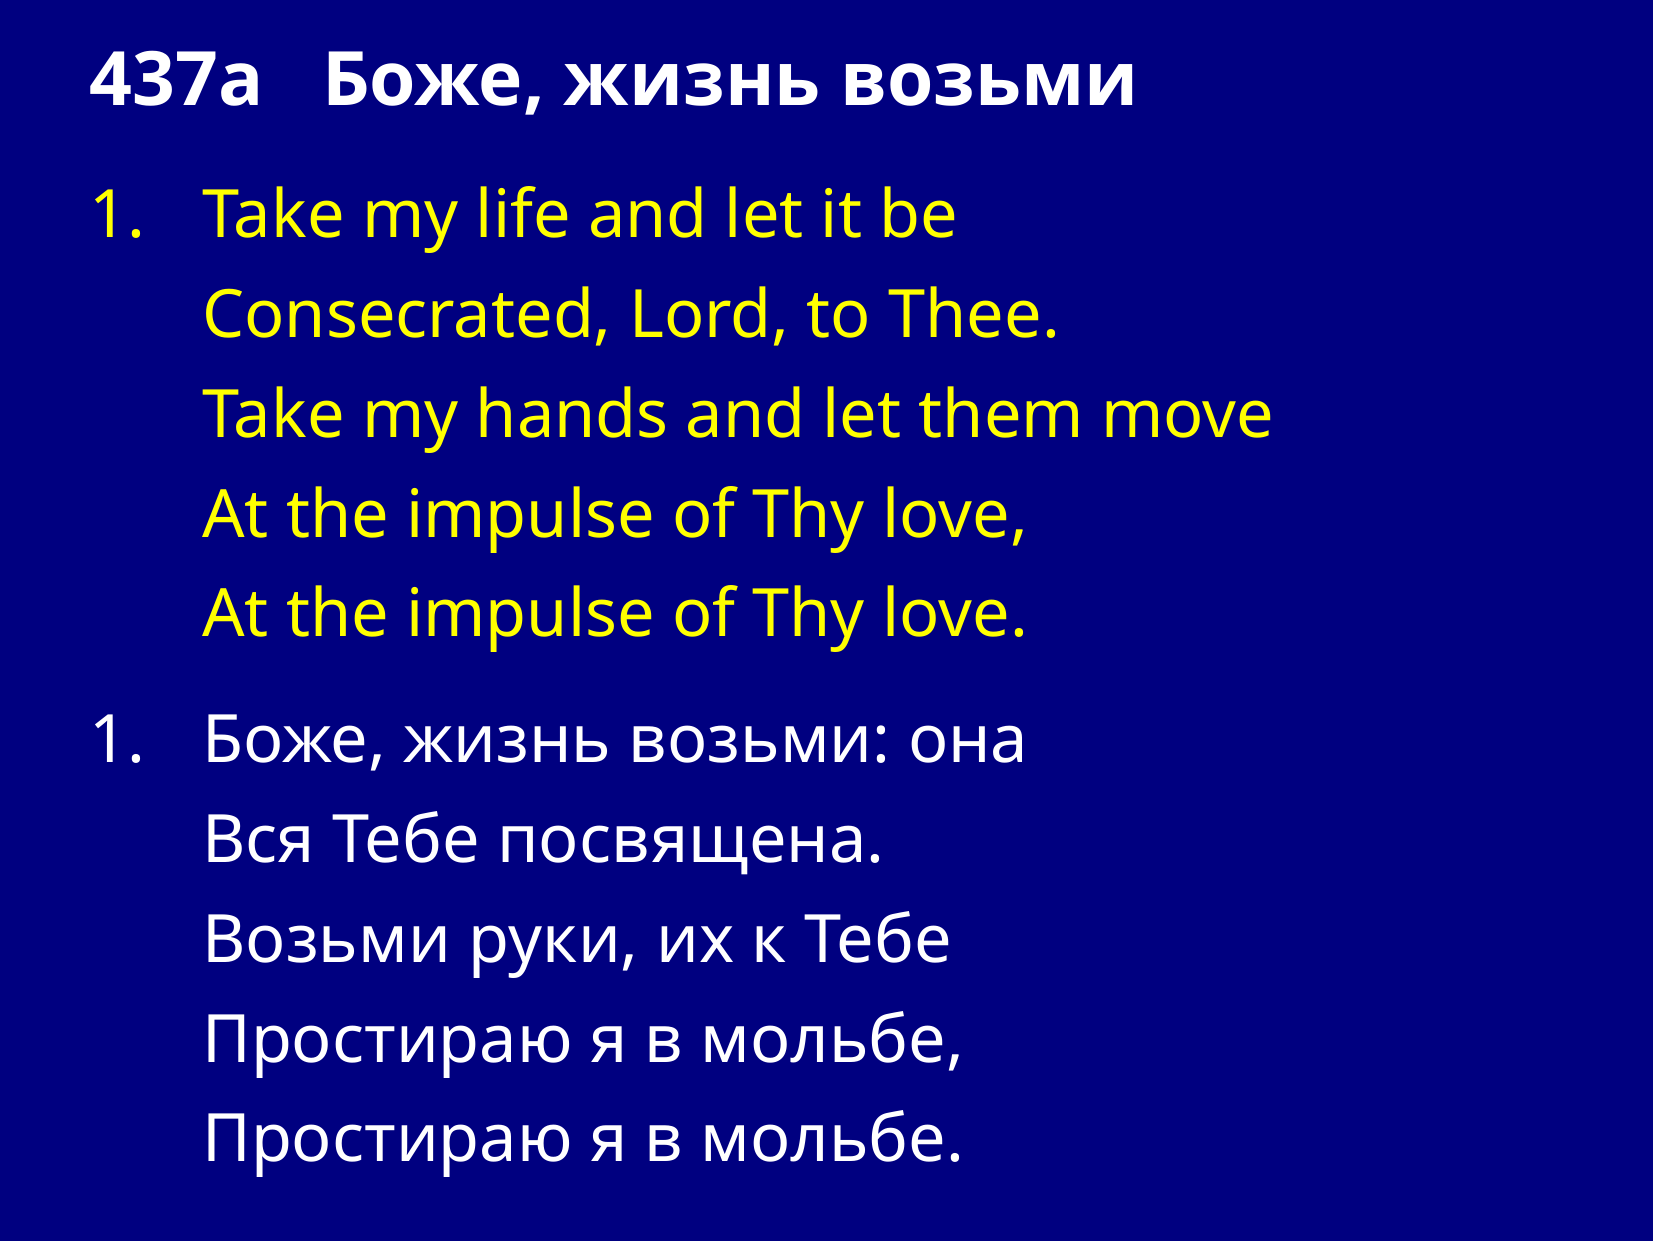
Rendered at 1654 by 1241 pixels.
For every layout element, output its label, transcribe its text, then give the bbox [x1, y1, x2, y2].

text_box 1. Take my life and let it be Consecrated, Lord, to Thee. Take my hands and let them move At the impulse of Thy love, At the impulse of Thy love. [75, 150, 1576, 638]
text_box 1. Боже, жизнь возьми: она Вся Тебе посвящена. Возьми руки, их к Тебе Простираю я в мольбе, Простираю я в мольбе. [75, 675, 1576, 1163]
text_box 437а Боже, жизнь возьми [75, 18, 1576, 131]
